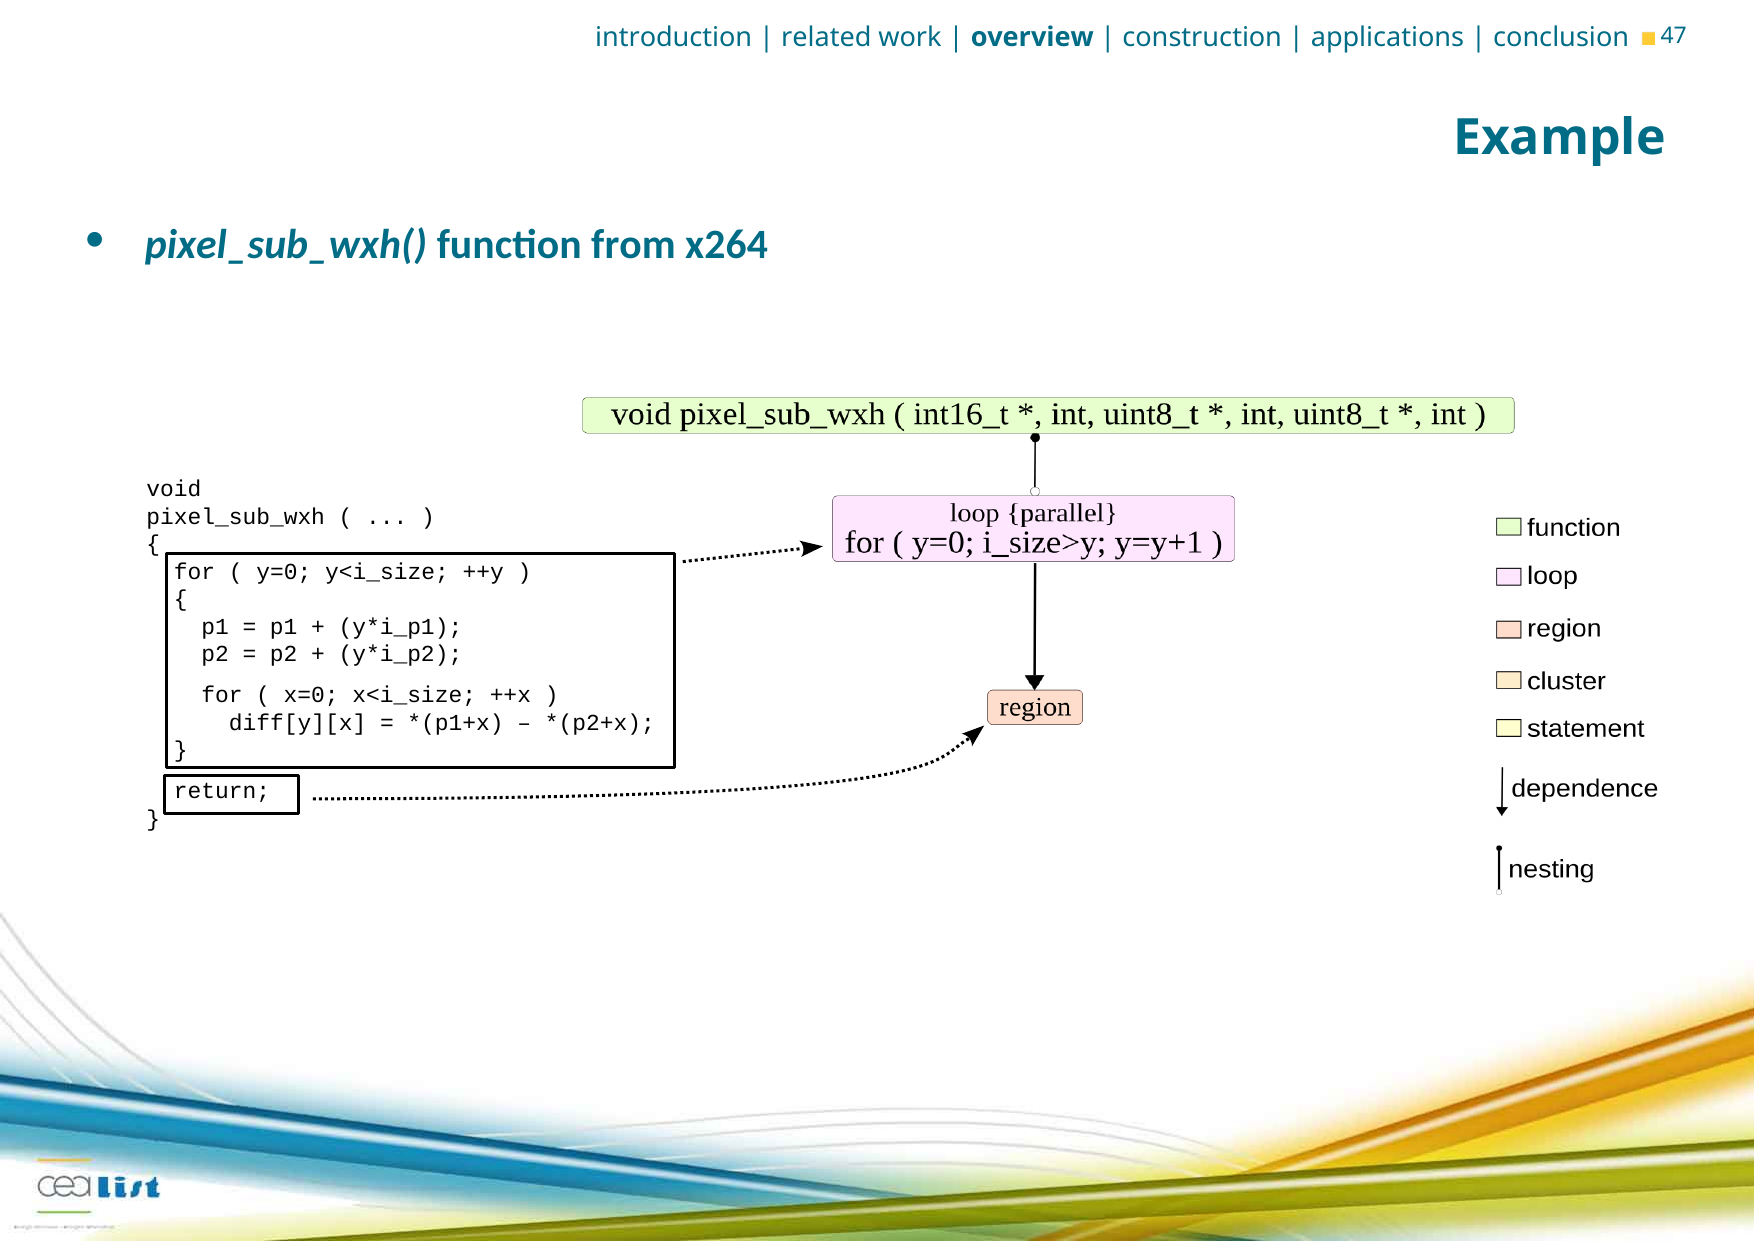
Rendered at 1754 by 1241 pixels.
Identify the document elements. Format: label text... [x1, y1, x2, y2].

title Example [72, 86, 1682, 183]
picture [0, 0, 1754, 1241]
list pixel_sub_wxh() function from x264 [68, 208, 1679, 1021]
title introduction | related work | overview | construction | applications | conclusion [410, 11, 1646, 60]
text_box void pixel_sub_wxh ( ... ) { for ( y=0; y<i_size; ++y ) { p1 = p1 + (y*i_p1); p2 = p2 + (y*i_p2); for ( x=0; x<i_size; ++x ) diff[y][x] = *(p1+x) – *(p2+x); } return; } [131, 466, 878, 877]
text_box <number> [1646, 12, 1704, 60]
